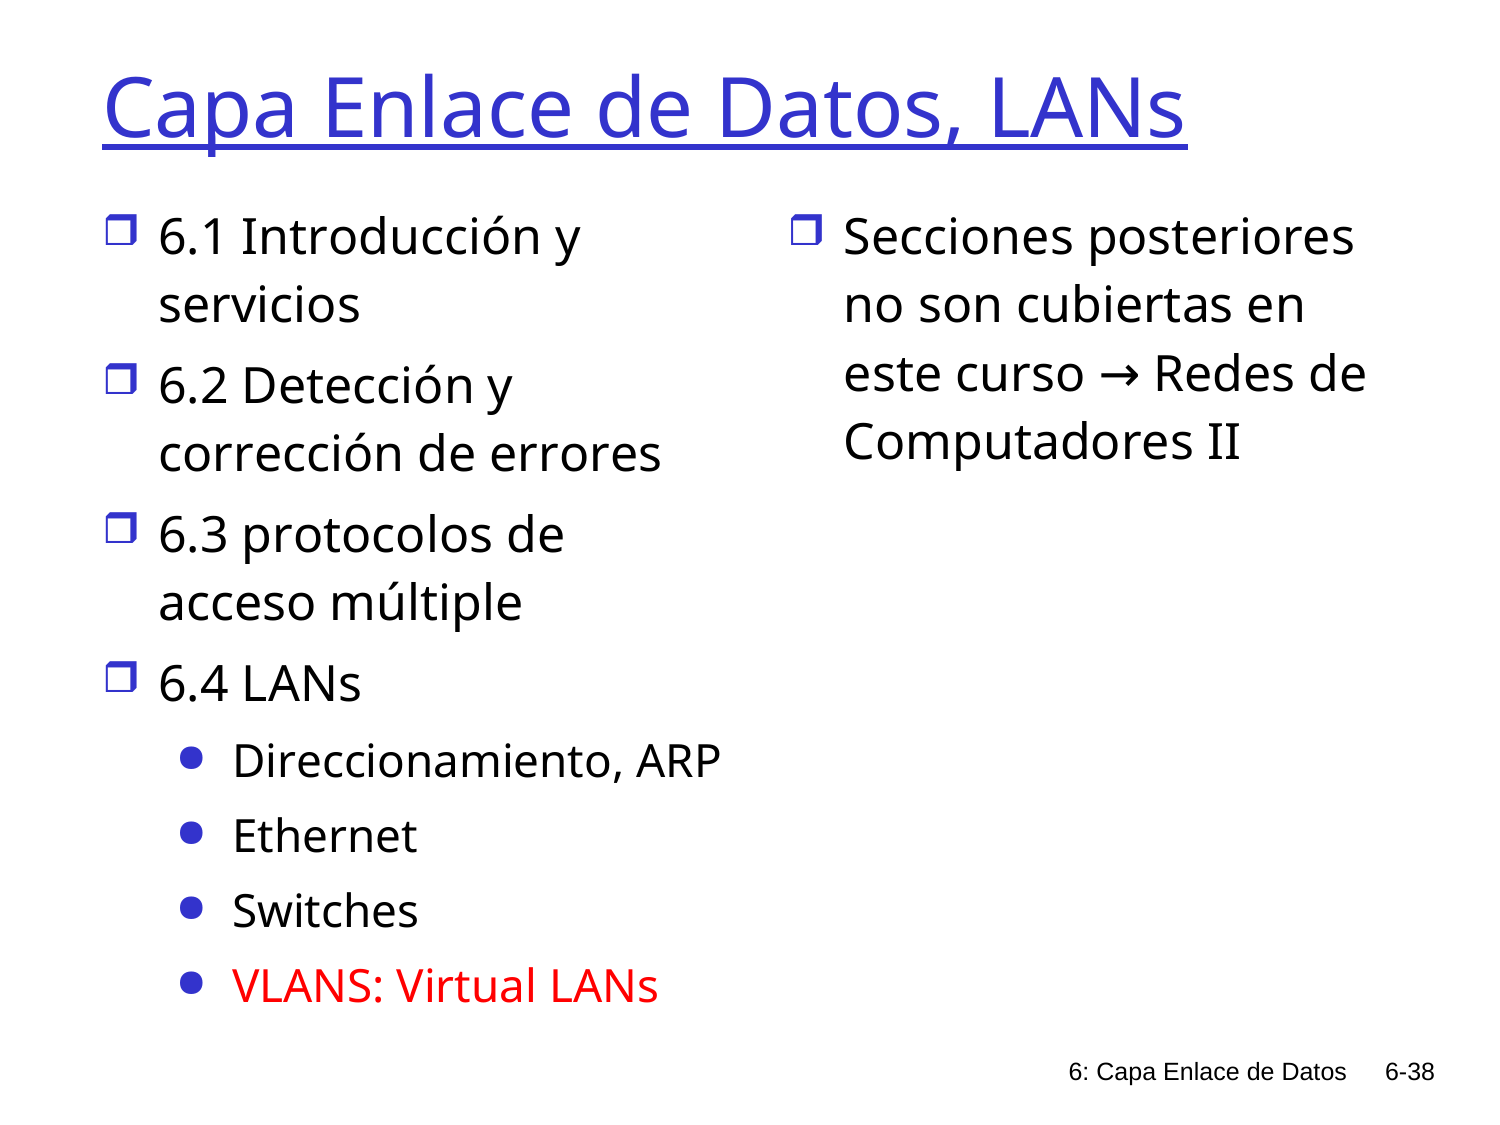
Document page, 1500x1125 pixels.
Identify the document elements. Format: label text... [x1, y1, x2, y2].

title Capa Enlace de Datos, LANs [87, 23, 1426, 188]
list Secciones posteriores no son cubiertas en este curso → Redes de Computadores II [772, 193, 1426, 1035]
list 6.1 Introducción y servicios 6.2 Detección y corrección de errores 6.3 protocolos de acceso múltiple 6.4 LANs Direccionamiento, ARP Ethernet Switches VLANS: Virtual LANs [87, 193, 741, 1035]
